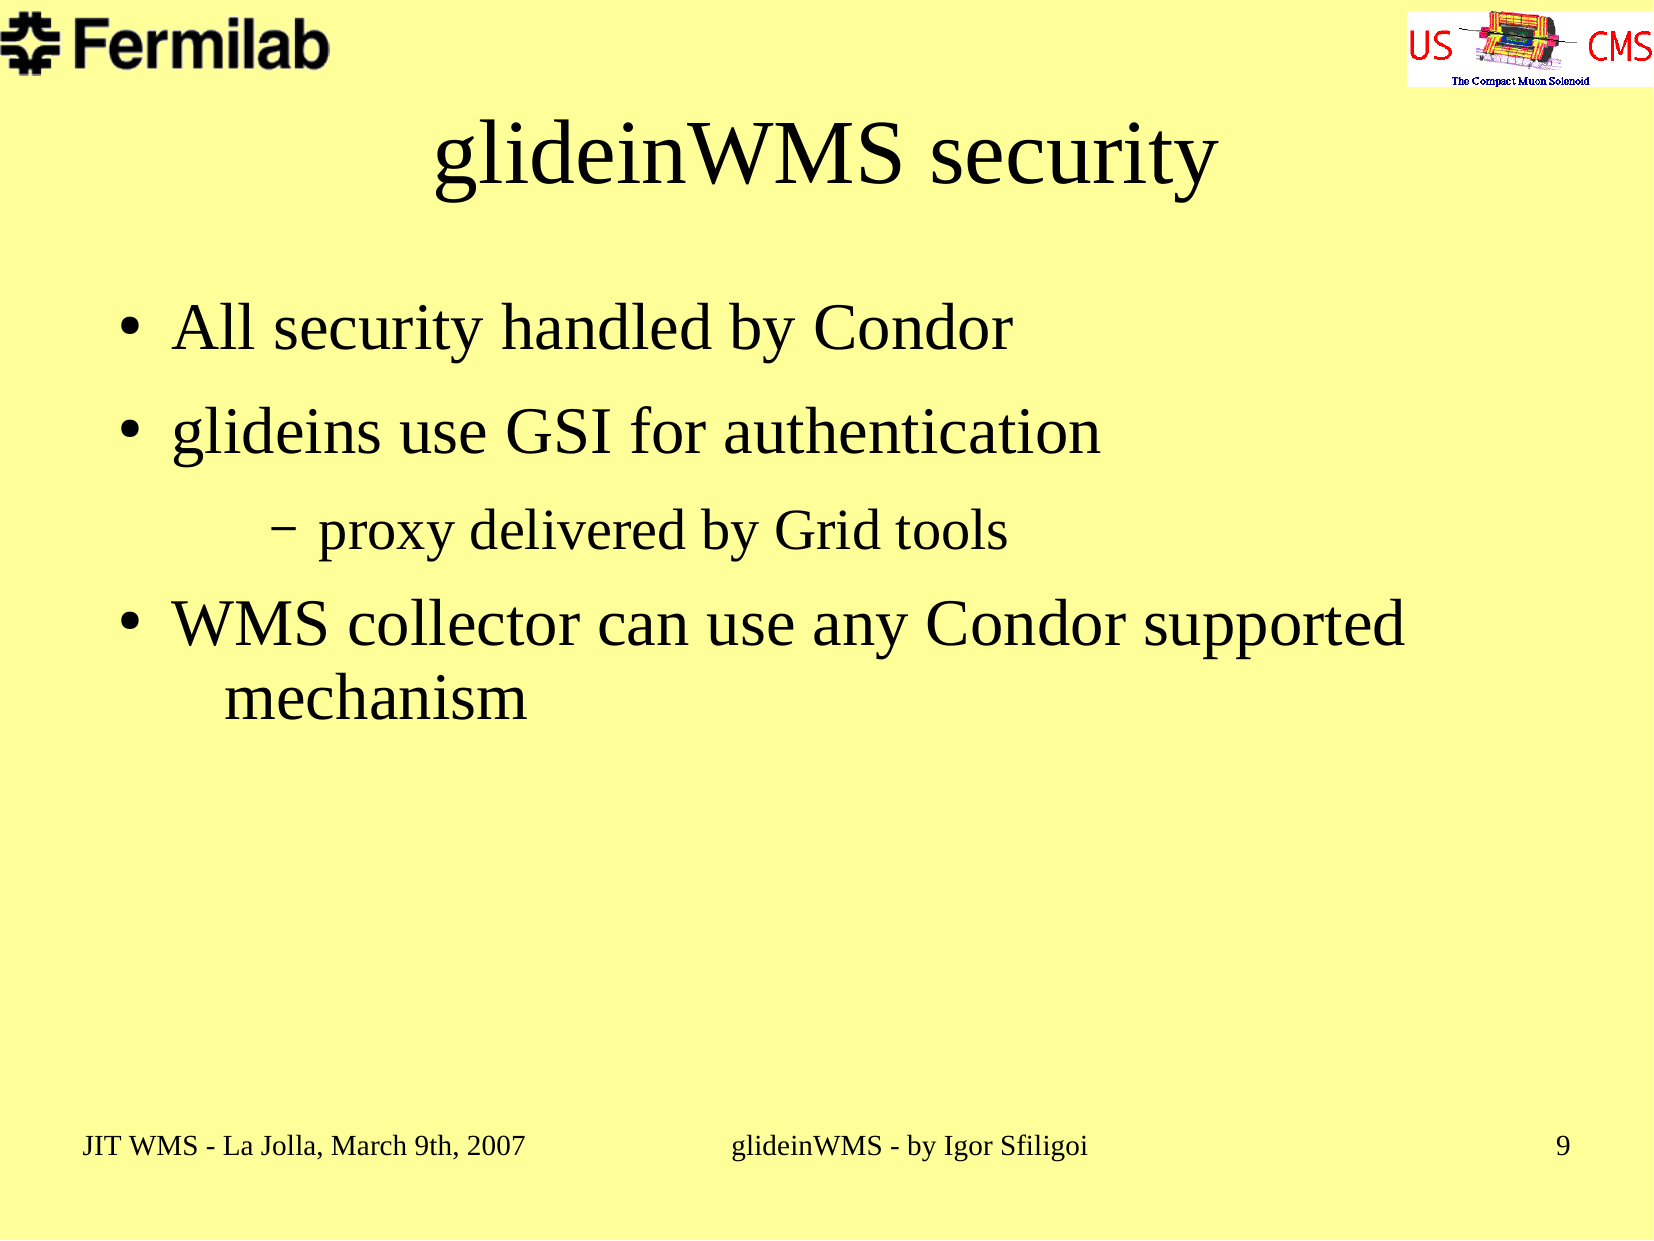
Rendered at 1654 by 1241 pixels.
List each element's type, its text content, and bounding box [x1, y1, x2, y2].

picture [0, 11, 330, 76]
list All security handled by Condor glideins use GSI for authentication proxy delivered by Grid tools WMS collector can use any Condor supported mechanism [82, 290, 1571, 1109]
picture [1407, 11, 1654, 87]
title glideinWMS security [82, 49, 1571, 257]
